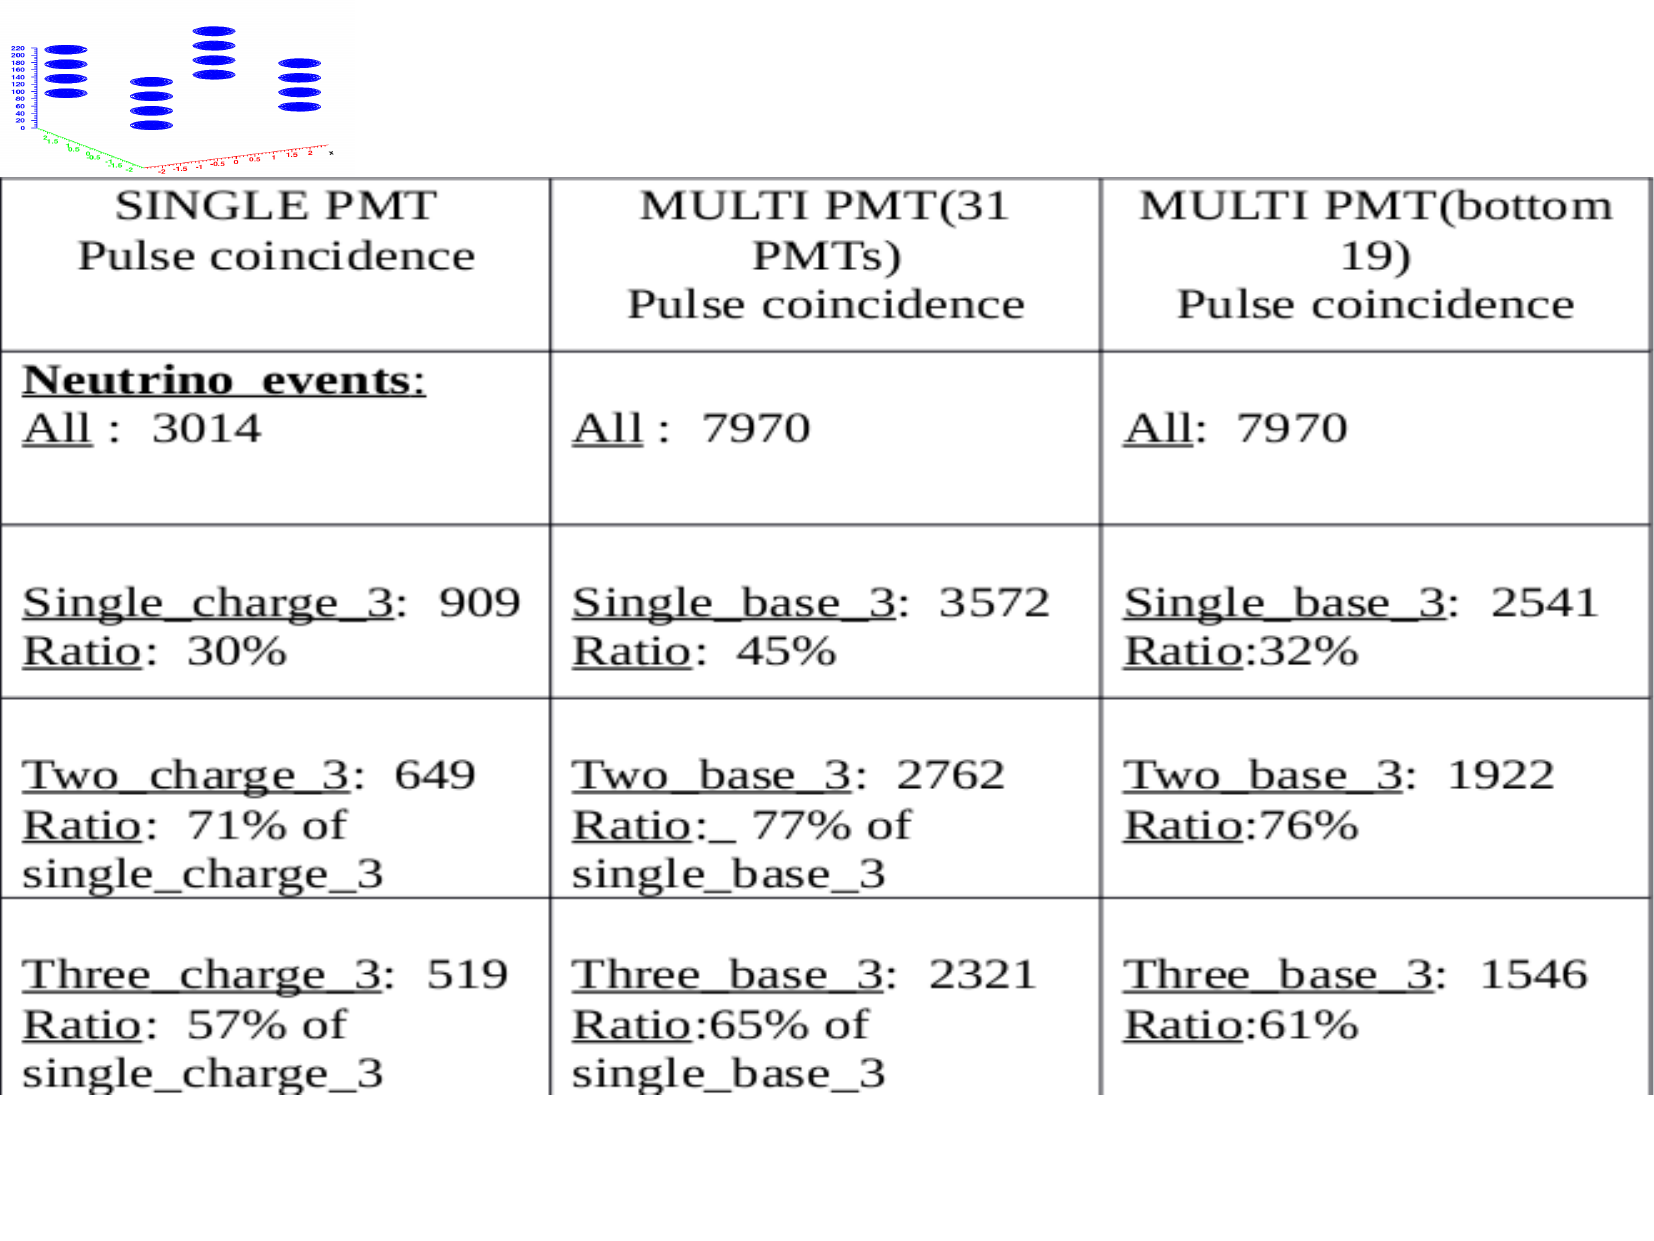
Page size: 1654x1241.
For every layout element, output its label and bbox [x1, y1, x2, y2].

picture [0, 0, 1654, 1095]
